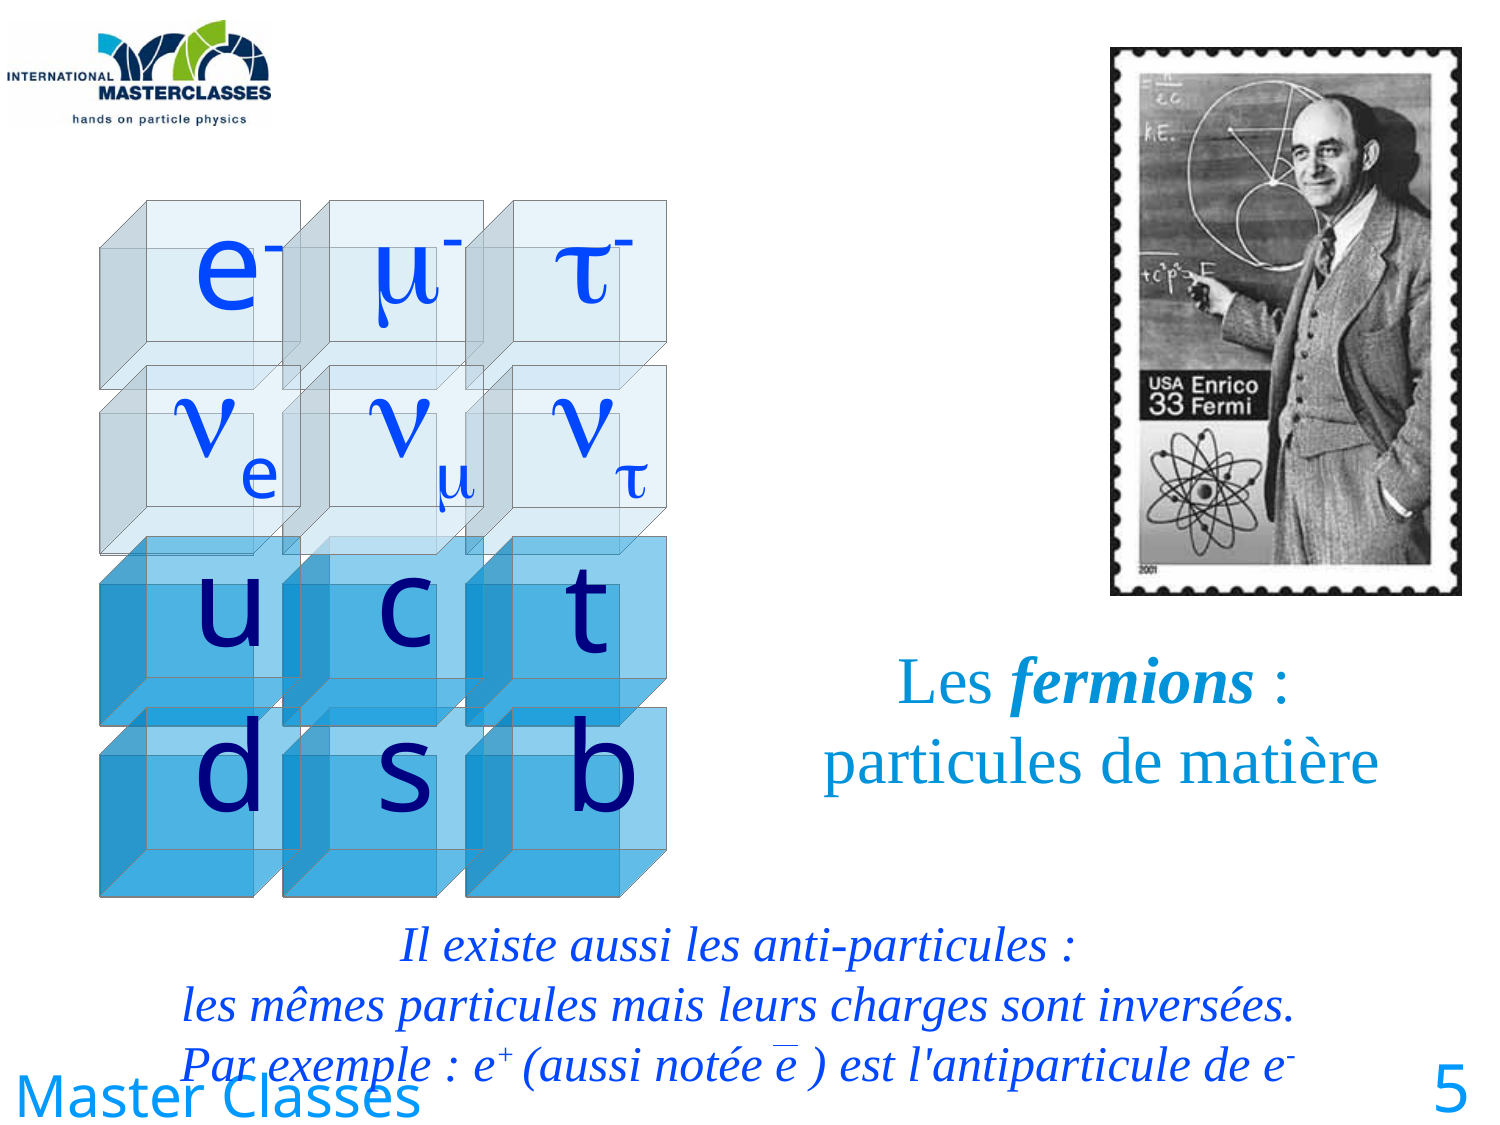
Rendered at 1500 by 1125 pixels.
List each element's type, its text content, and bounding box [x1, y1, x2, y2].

text_box [617, 536, 667, 678]
text_box t [549, 519, 617, 685]
text_box c [361, 513, 446, 679]
text_box Les fermions : particules de matière [732, 628, 1474, 805]
text_box ντ [537, 324, 665, 521]
picture [2, 10, 280, 130]
text_box [99, 200, 177, 390]
text_box u [177, 513, 268, 679]
text_box νe [159, 324, 288, 521]
text_box s [360, 679, 438, 844]
text_box μ- [354, 171, 482, 324]
text_box Il existe aussi les anti-particules : les mêmes particules mais leurs charges sont inversées. Par exemple : e+ (aussi notée e ) est l'antiparticule de e- [165, 903, 1436, 1099]
text_box τ- [543, 171, 654, 324]
text_box d [177, 679, 267, 844]
text_box b [549, 679, 639, 844]
text_box e- [177, 177, 290, 342]
text_box [99, 200, 667, 898]
text_box [482, 200, 543, 364]
picture [1110, 47, 1462, 596]
text_box [654, 200, 667, 341]
text_box νμ [354, 324, 491, 521]
